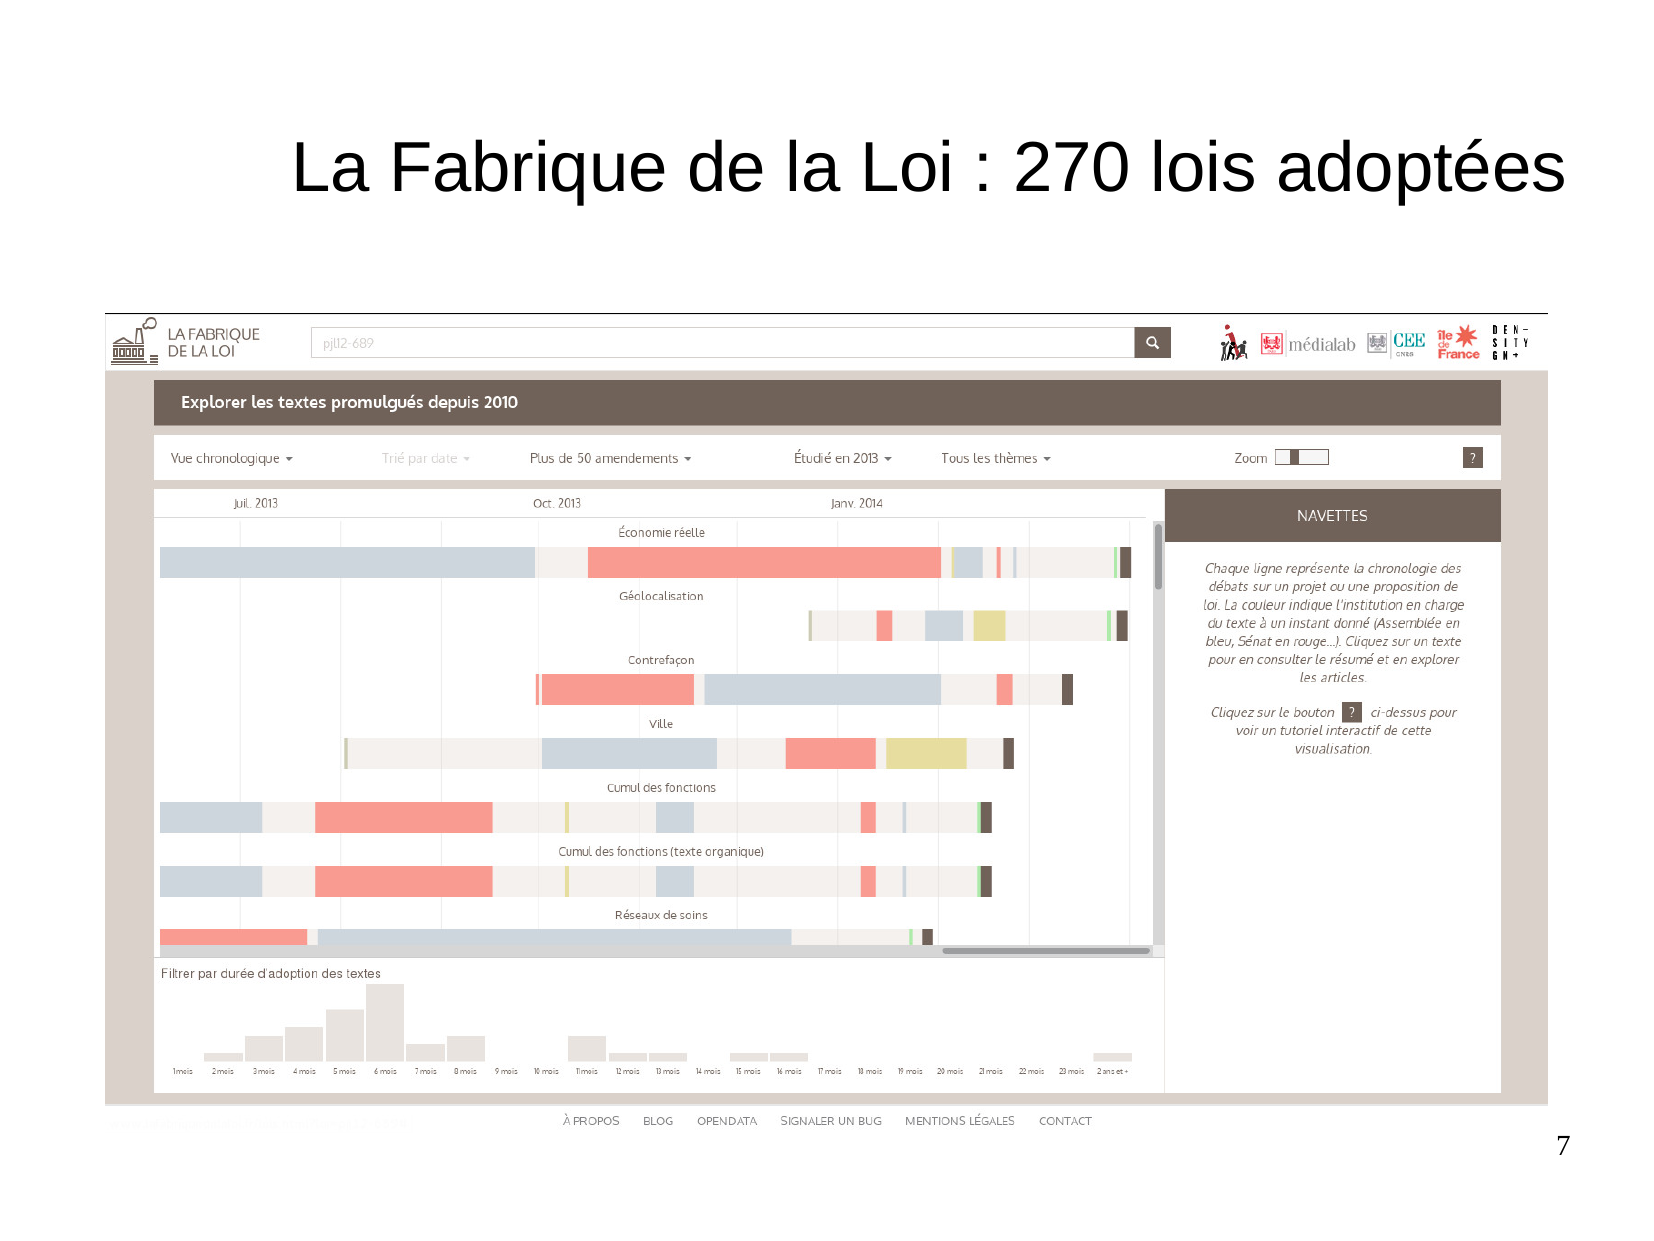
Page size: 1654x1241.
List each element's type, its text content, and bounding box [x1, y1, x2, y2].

picture [105, 313, 1548, 1133]
title La Fabrique de la Loi : 270 lois adoptées [212, 70, 1647, 264]
